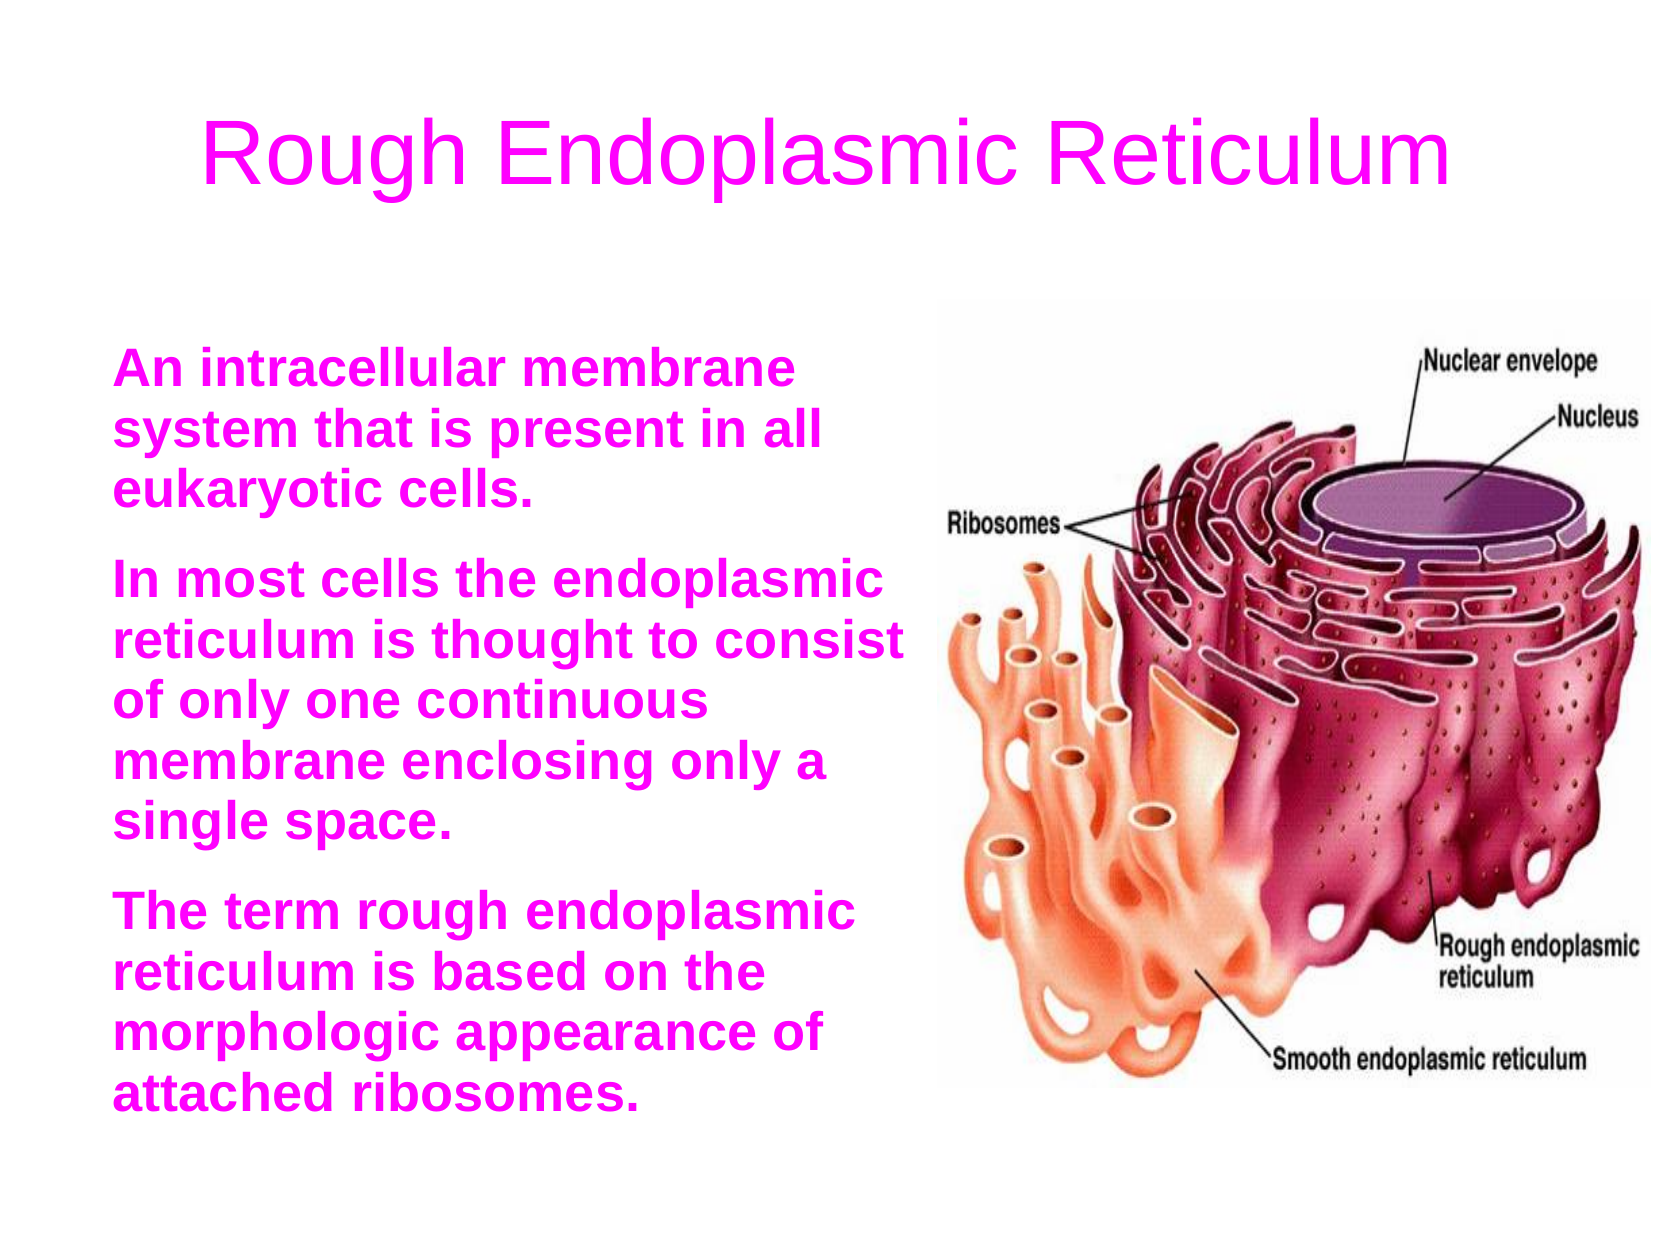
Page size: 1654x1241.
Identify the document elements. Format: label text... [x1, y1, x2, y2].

picture [937, 299, 1651, 1088]
list An intracellular membrane system that is present in all eukaryotic cells. In most cells the endoplasmic reticulum is thought to consist of only one continuous membrane enclosing only a single space. The term rough endoplasmic reticulum is based on the morphologic appearance of attached ribosomes. [112, 337, 938, 1141]
title Rough Endoplasmic Reticulum [82, 56, 1571, 250]
